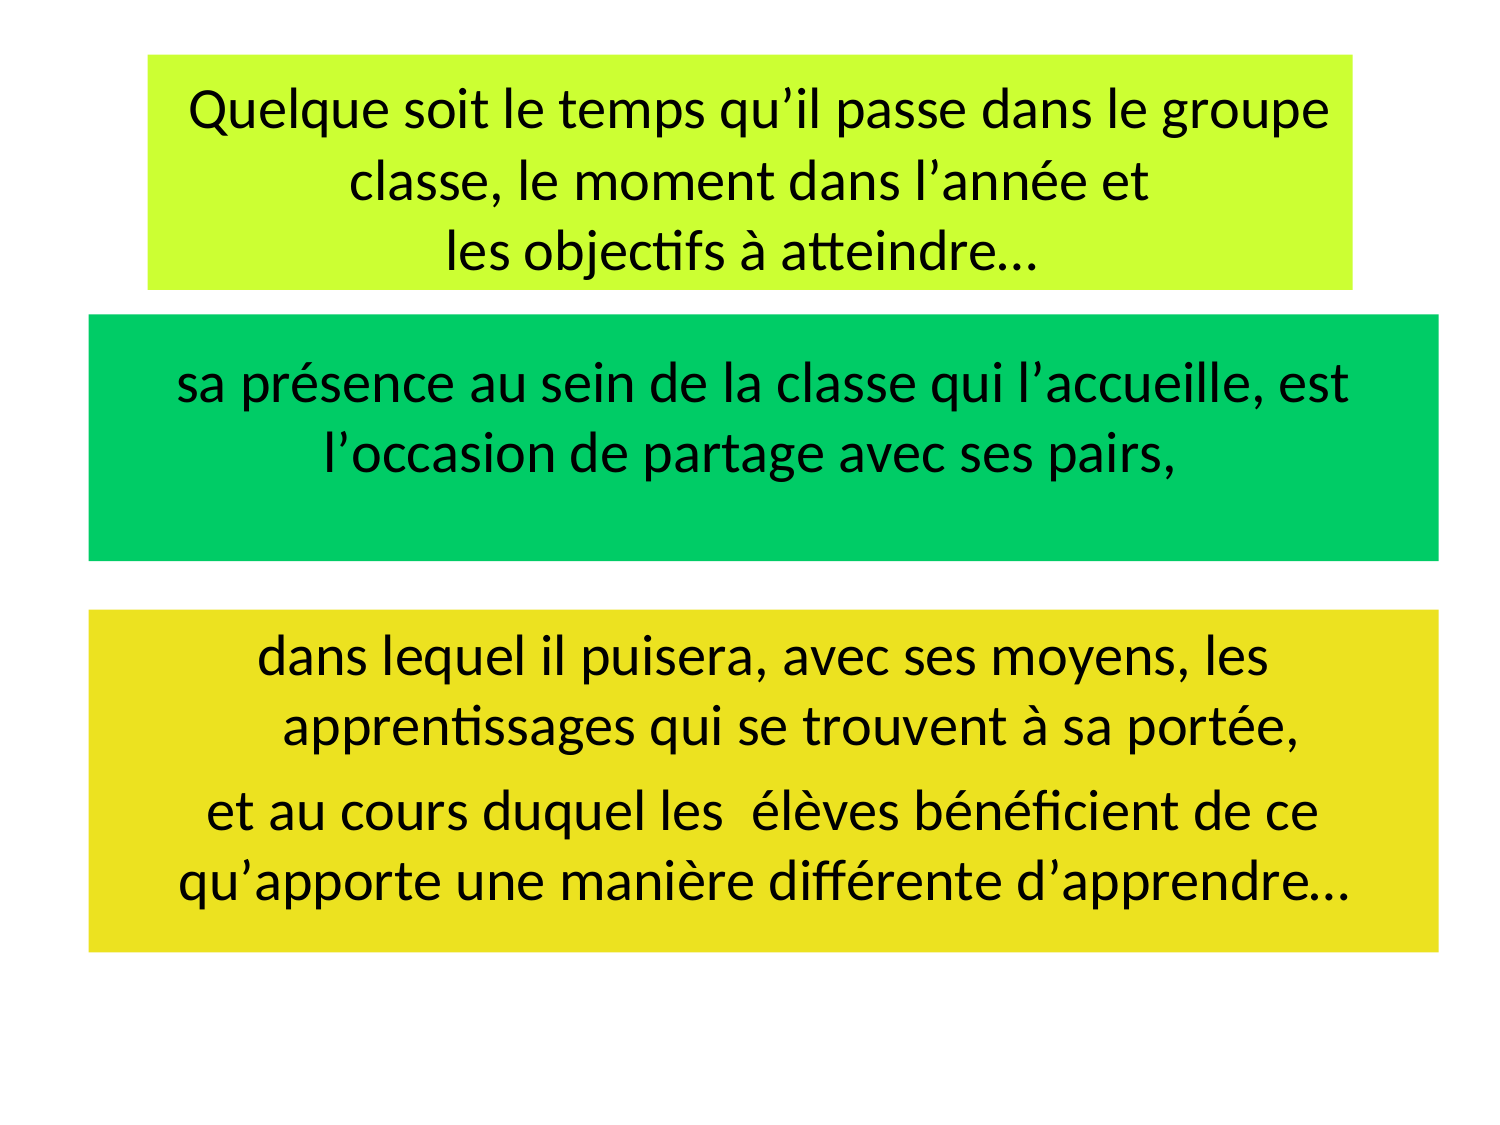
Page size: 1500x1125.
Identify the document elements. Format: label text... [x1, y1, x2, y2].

list dans lequel il puisera, avec ses moyens, les apprentissages qui se trouvent à sa portée, et au cours duquel les élèves bénéficient de ce qu’apporte une manière différente d’apprendre… [88, 609, 1439, 953]
title sa présence au sein de la classe qui l’accueille, est l’occasion de partage avec ses pairs, [88, 314, 1439, 562]
text_box Quelque soit le temps qu’il passe dans le groupe classe, le moment dans l’année et les objectifs à atteindre… [147, 54, 1353, 290]
